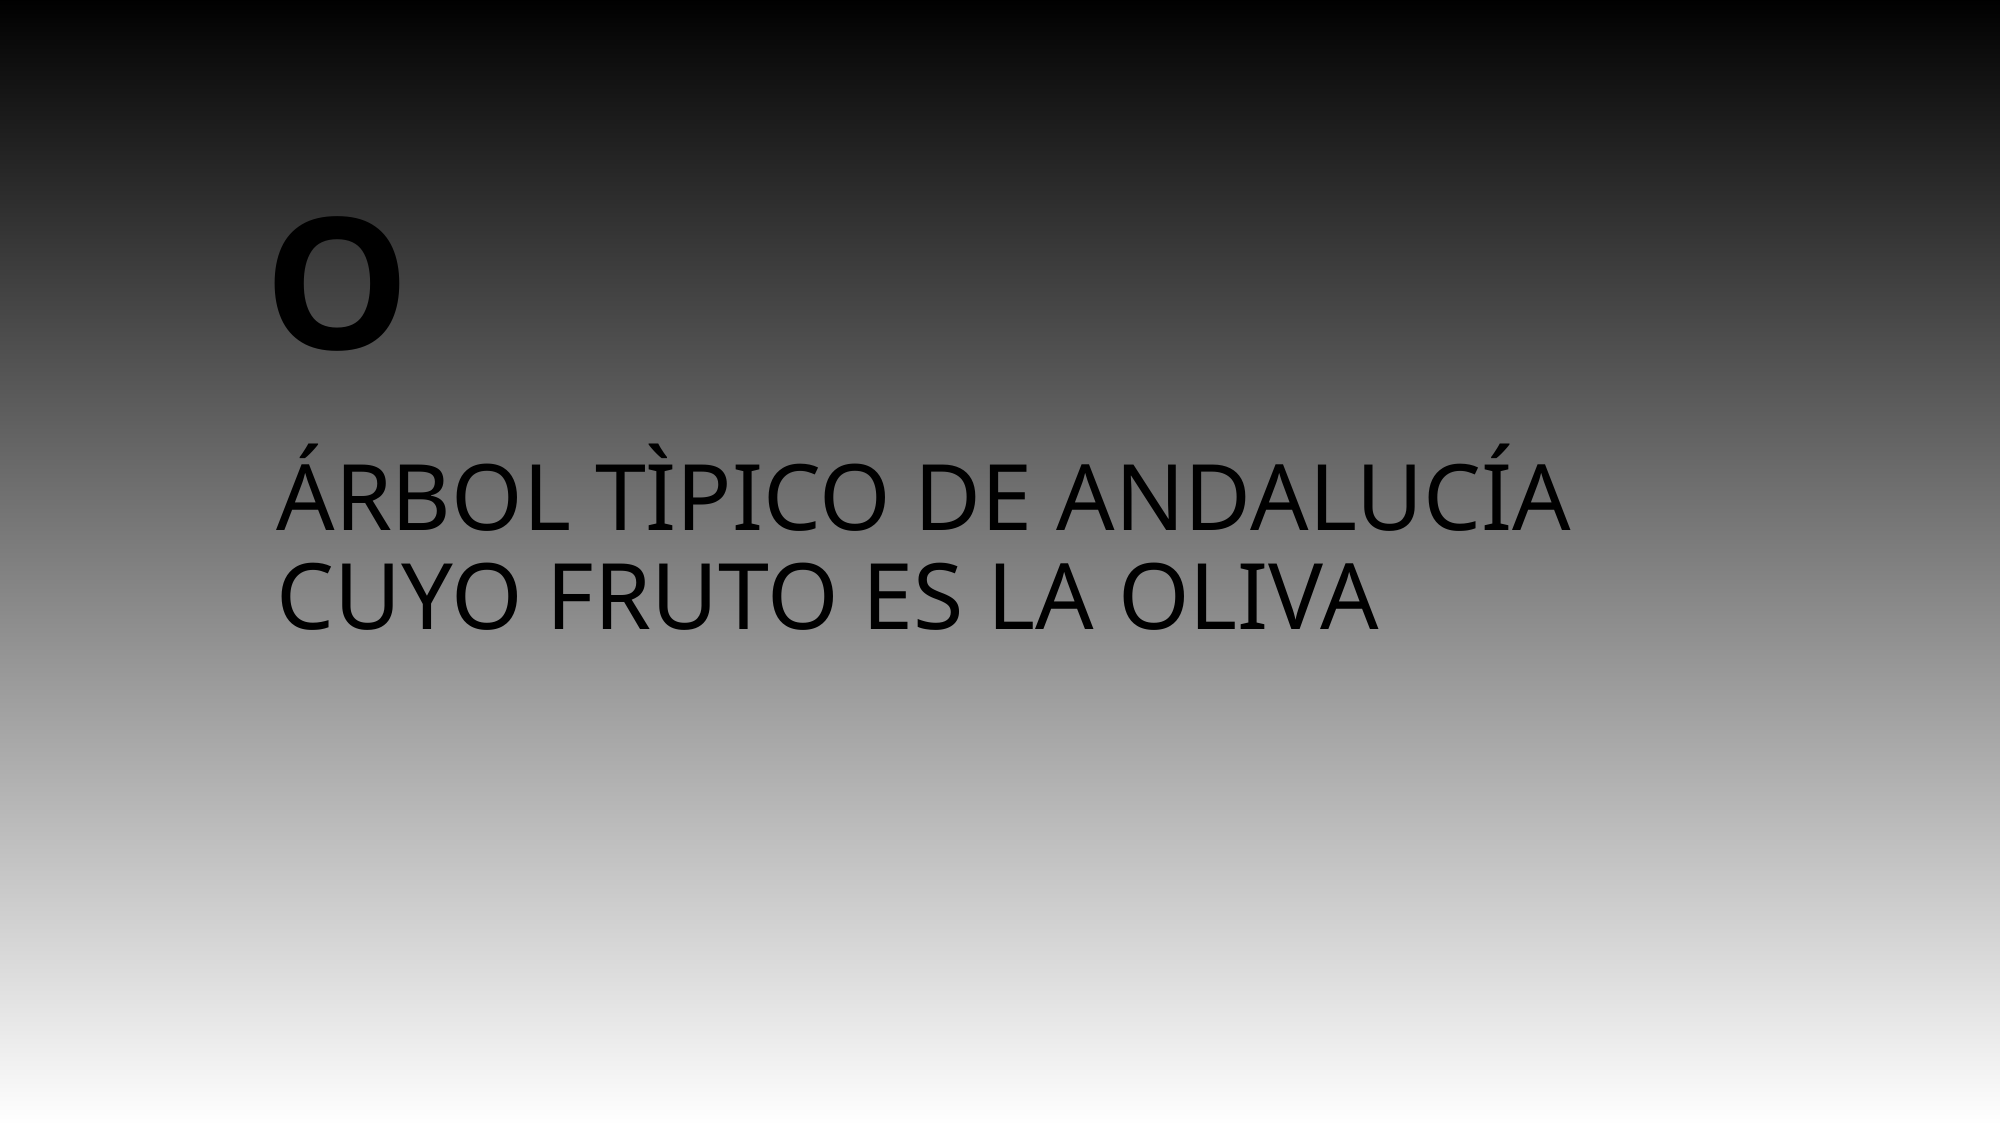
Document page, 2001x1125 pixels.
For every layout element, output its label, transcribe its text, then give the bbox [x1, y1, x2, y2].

title O [249, 184, 1750, 410]
subtitle ÁRBOL TÌPICO DE ANDALUCÍA CUYO FRUTO ES LA OLIVA [261, 444, 1762, 716]
